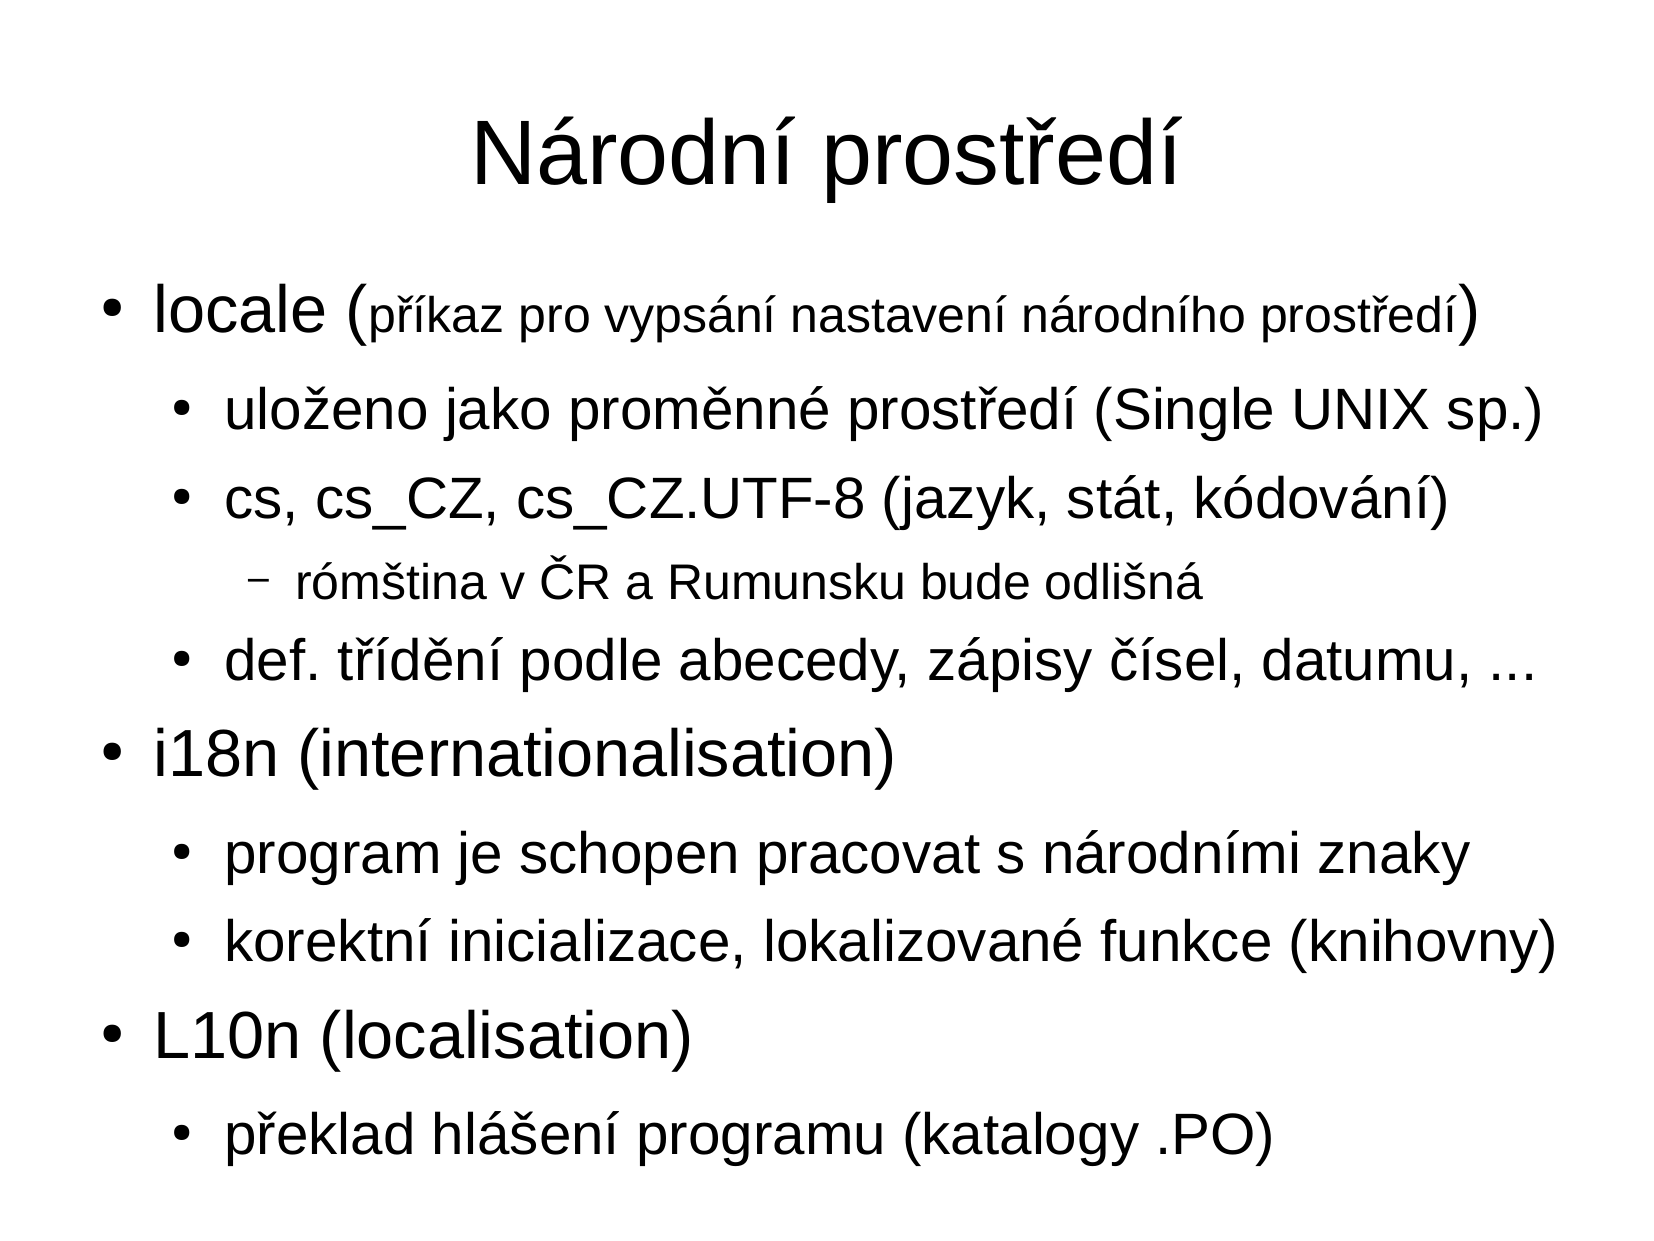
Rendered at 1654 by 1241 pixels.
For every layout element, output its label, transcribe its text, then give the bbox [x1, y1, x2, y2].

title Národní prostředí [82, 56, 1571, 250]
list locale (příkaz pro vypsání nastavení národního prostředí) uloženo jako proměnné prostředí (Single UNIX sp.) cs, cs_CZ, cs_CZ.UTF-8 (jazyk, stát, kódování) rómština v ČR a Rumunsku bude odlišná def. třídění podle abecedy, zápisy čísel, datumu, ... i18n (internationalisation) program je schopen pracovat s národními znaky korektní inicializace, lokalizované funkce (knihovny) L10n (localisation) překlad hlášení programu (katalogy .PO) [82, 272, 1571, 1168]
